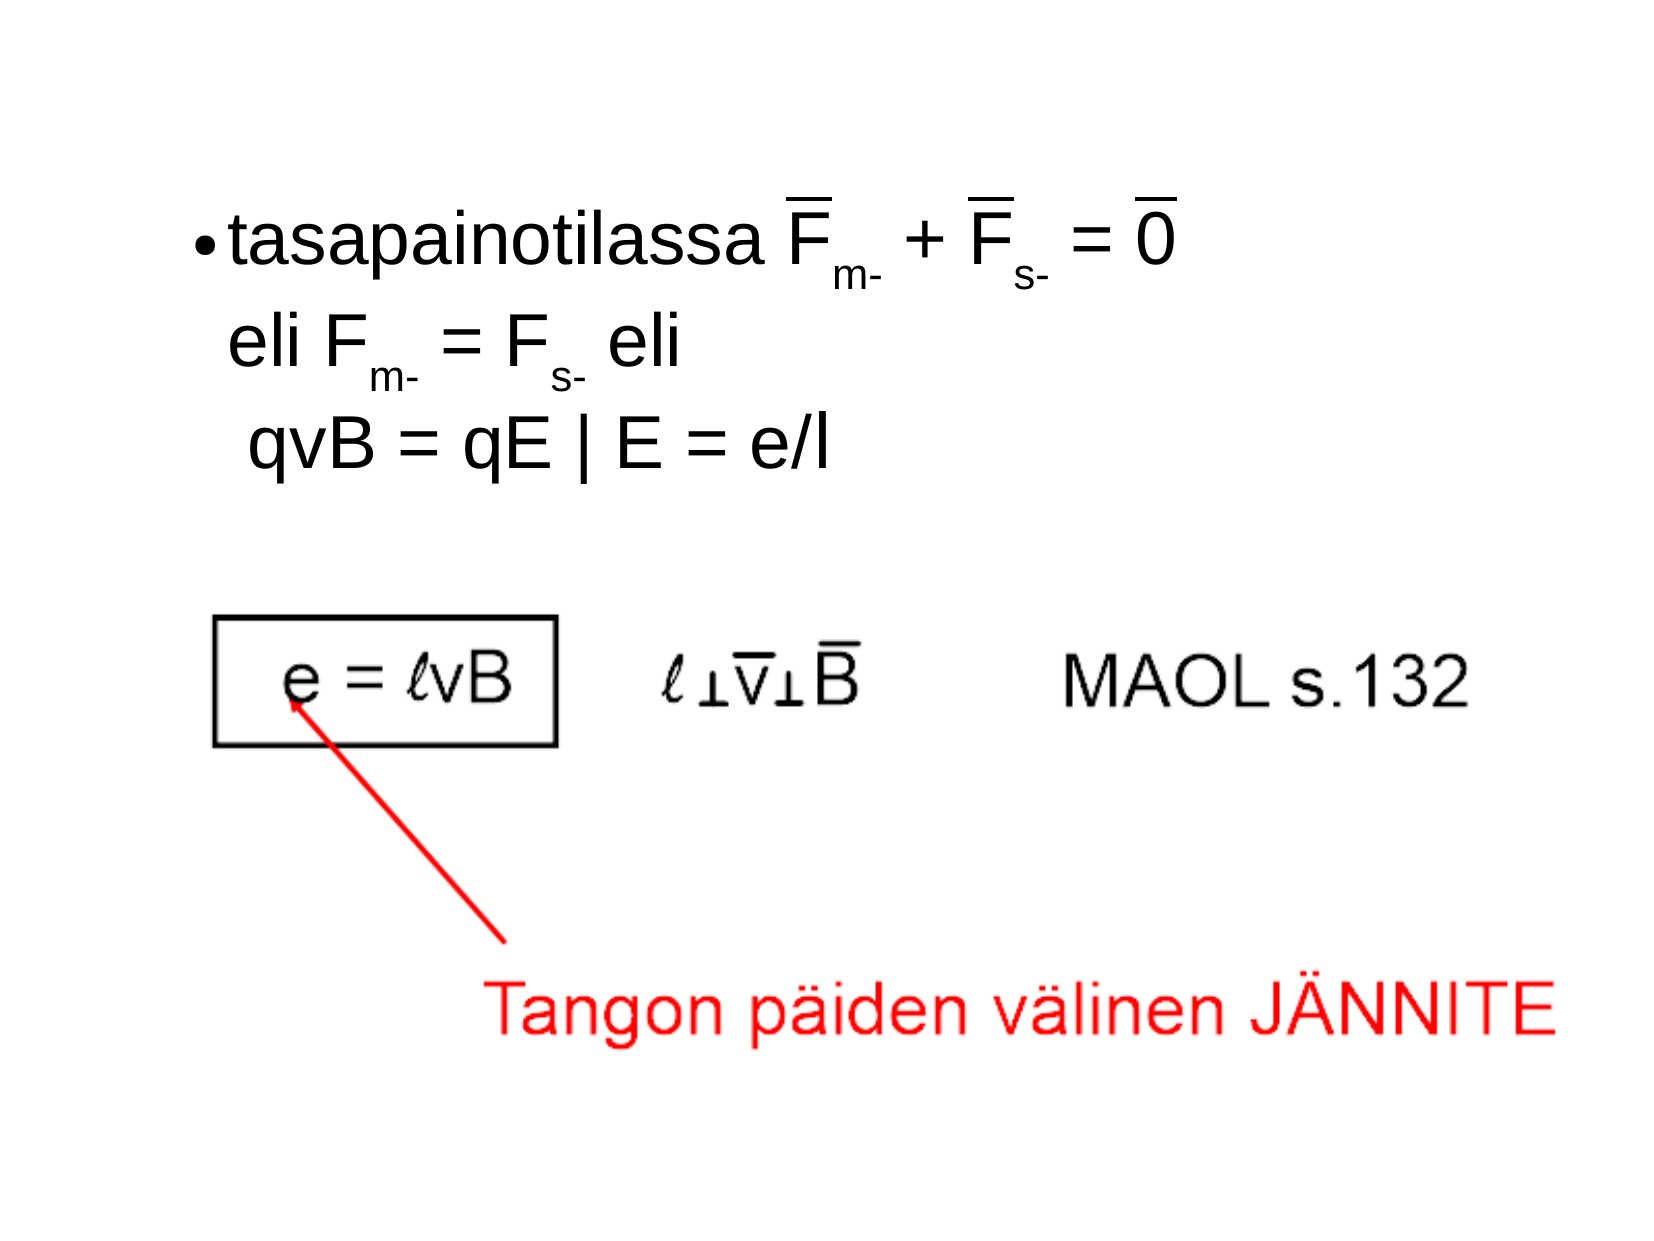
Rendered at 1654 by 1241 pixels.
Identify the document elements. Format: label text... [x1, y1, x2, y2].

picture [182, 519, 1607, 1114]
text_box tasapainotilassa Fm- + Fs- = 0 eli Fm- = Fs- eli qvB = qE | E = e/l [177, 188, 1276, 534]
